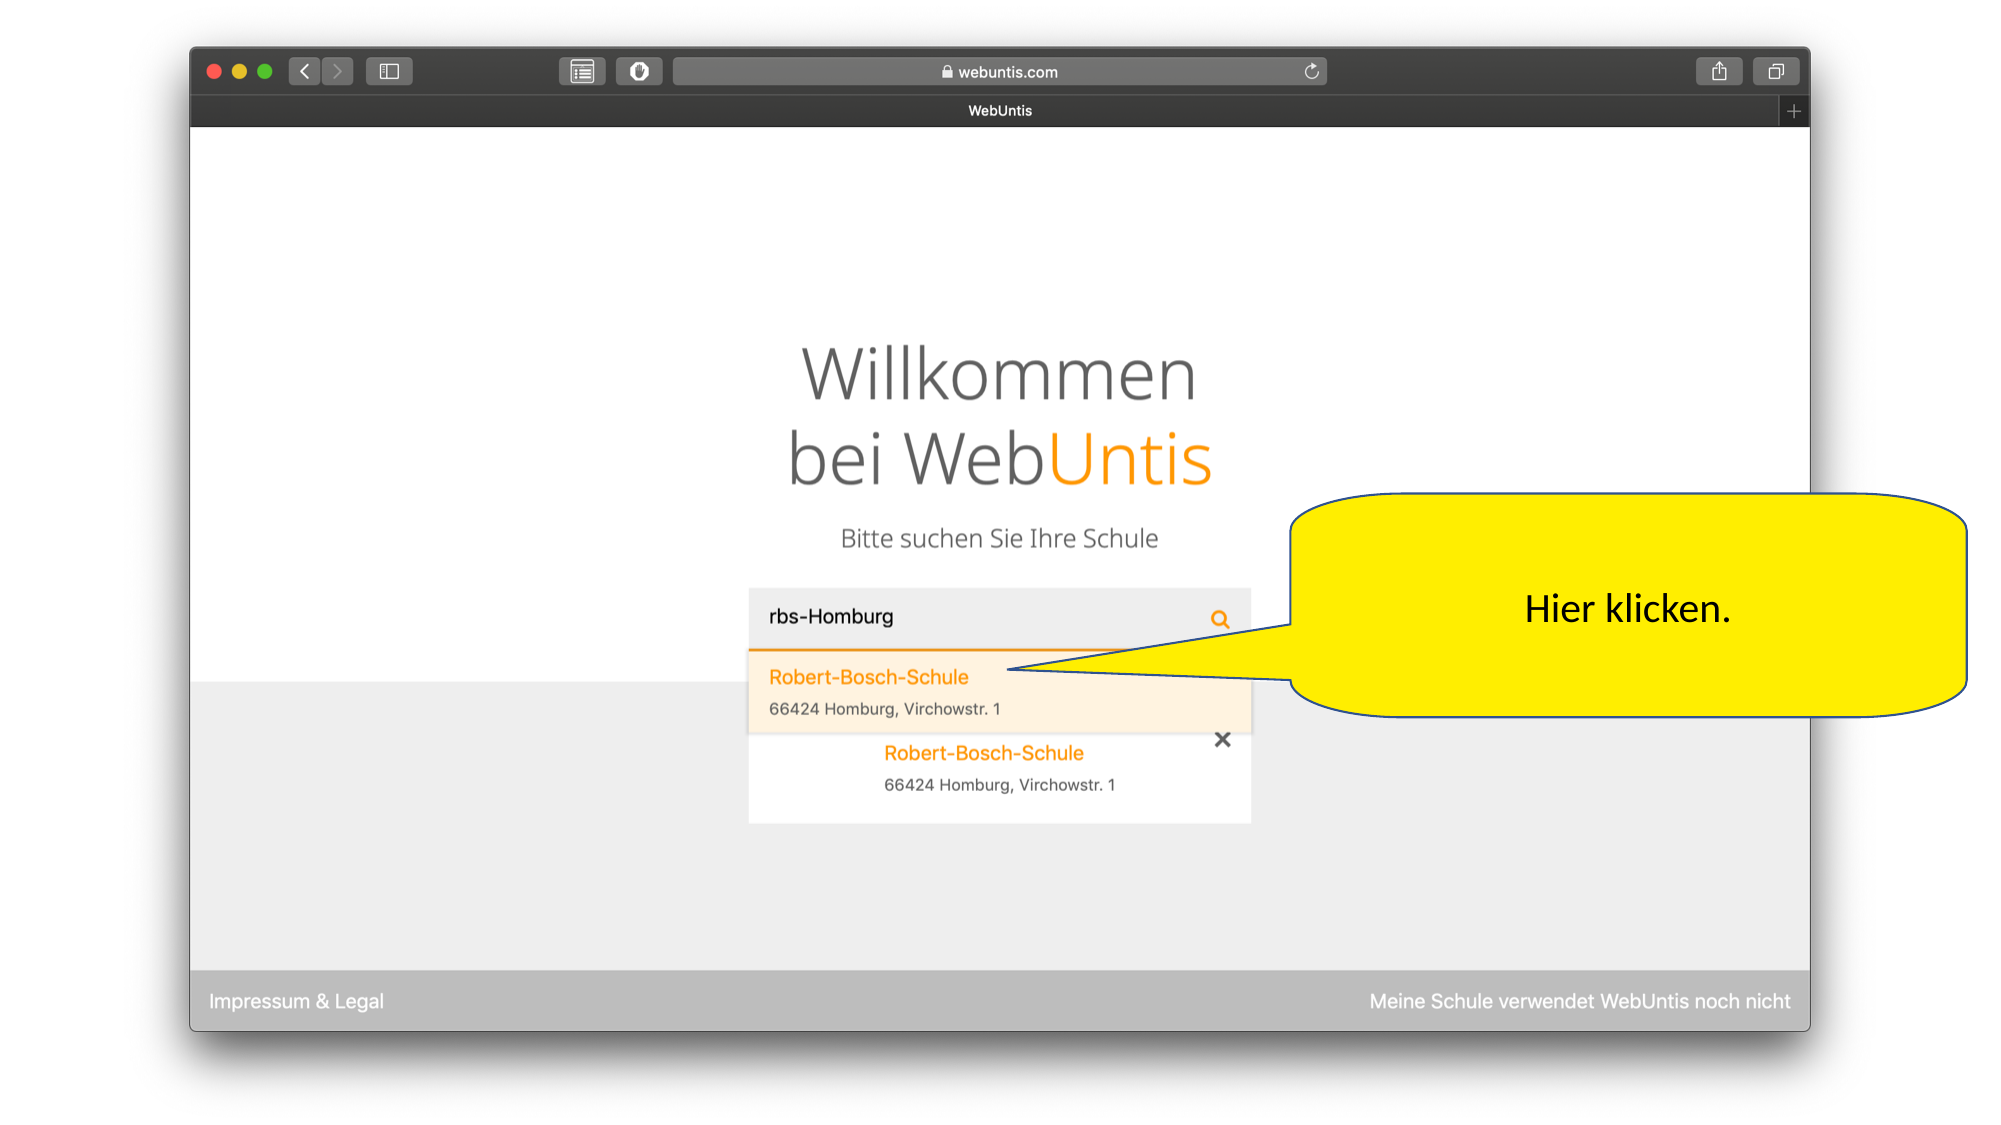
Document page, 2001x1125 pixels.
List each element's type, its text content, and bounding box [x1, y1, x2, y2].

picture [119, 0, 1881, 1125]
text_box Hier klicken. [1006, 493, 1967, 718]
